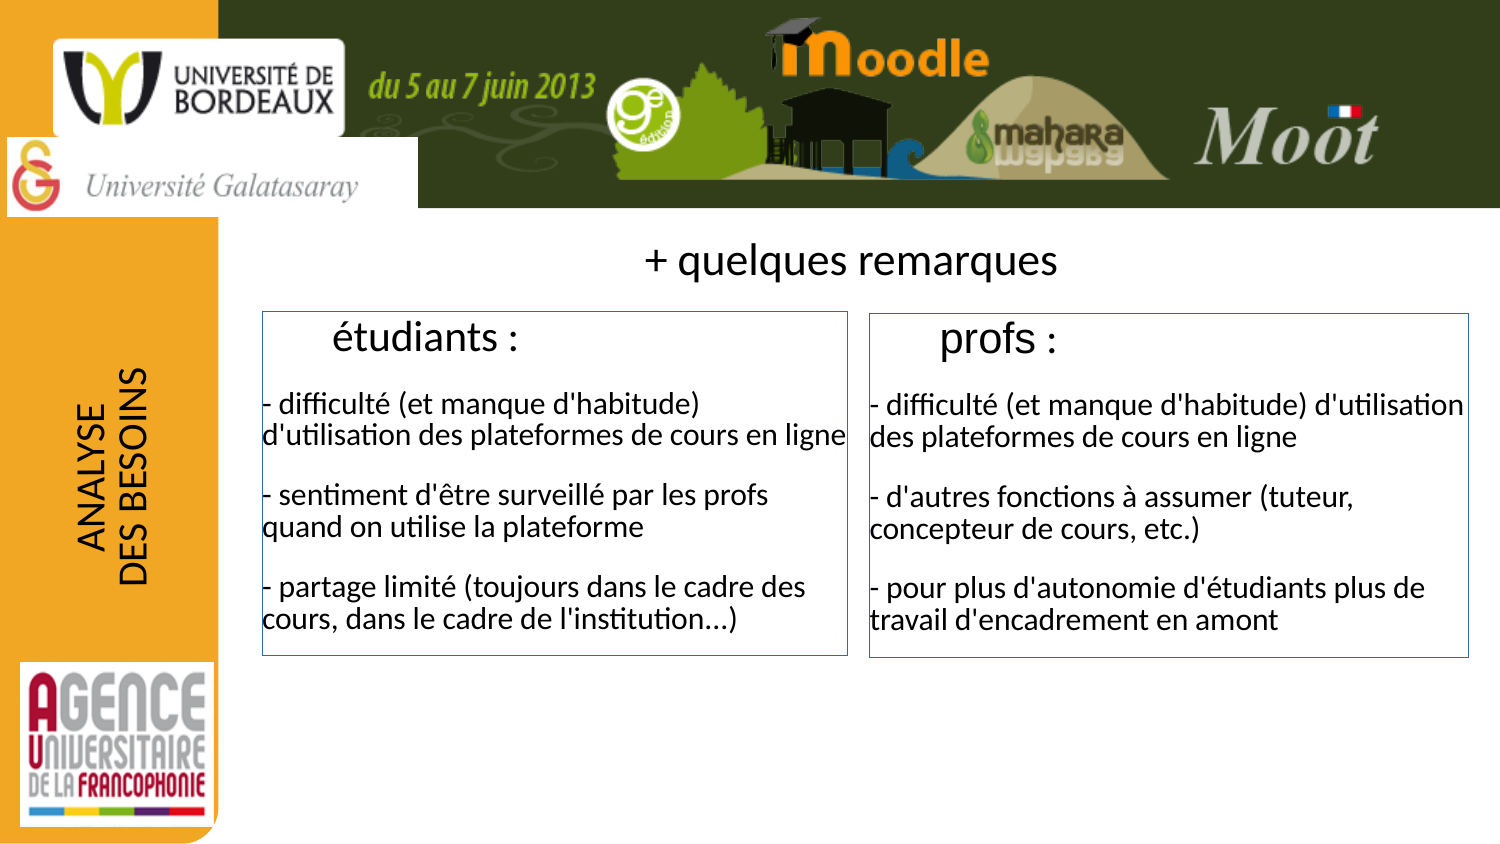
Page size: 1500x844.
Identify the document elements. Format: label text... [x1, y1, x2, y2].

text_box ANALYSE DES BESOINS [9, 219, 221, 736]
picture [7, 17, 1380, 217]
list étudiants : - difficulté (et manque d'habitude) d'utilisation des plateformes de cours en ligne - sentiment d'être surveillé par les profs quand on utilise la plateforme - partage limité (toujours dans le cadre des cours, dans le cadre de l'institution...) [262, 311, 848, 656]
picture [20, 662, 214, 827]
list profs : - difficulté (et manque d'habitude) d'utilisation des plateformes de cours en ligne - d'autres fonctions à assumer (tuteur, concepteur de cours, etc.) - pour plus d'autonomie d'étudiants plus de travail d'encadrement en amont [869, 313, 1469, 658]
title + quelques remarques [267, 220, 1447, 308]
